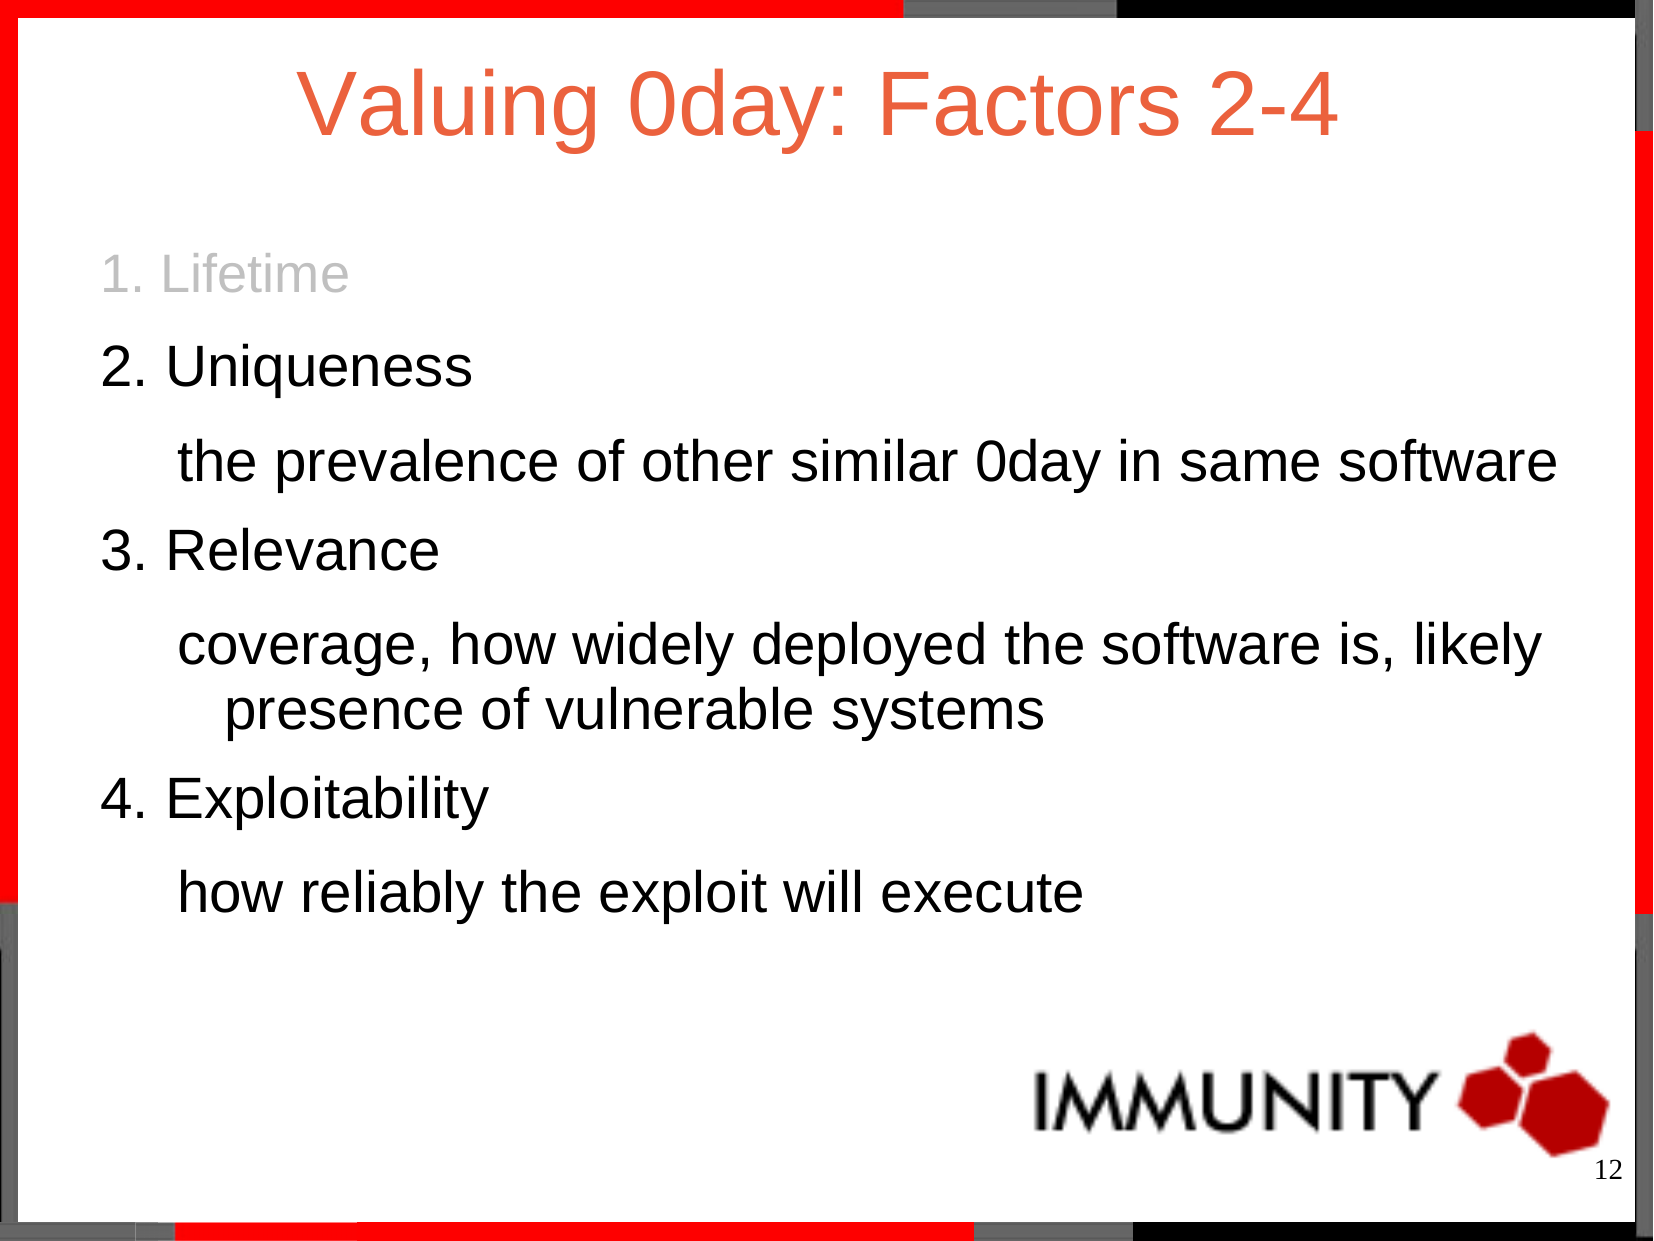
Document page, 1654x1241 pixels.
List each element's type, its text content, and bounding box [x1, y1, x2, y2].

list 1. Lifetime 2. Uniqueness the prevalence of other similar 0day in same software 3. Relevance coverage, how widely deployed the software is, likely presence of vulnerable systems 4. Exploitability how reliably the exploit will execute [82, 243, 1571, 1095]
title Valuing 0day: Factors 2-4 [75, 7, 1563, 200]
picture [0, 0, 1653, 1241]
